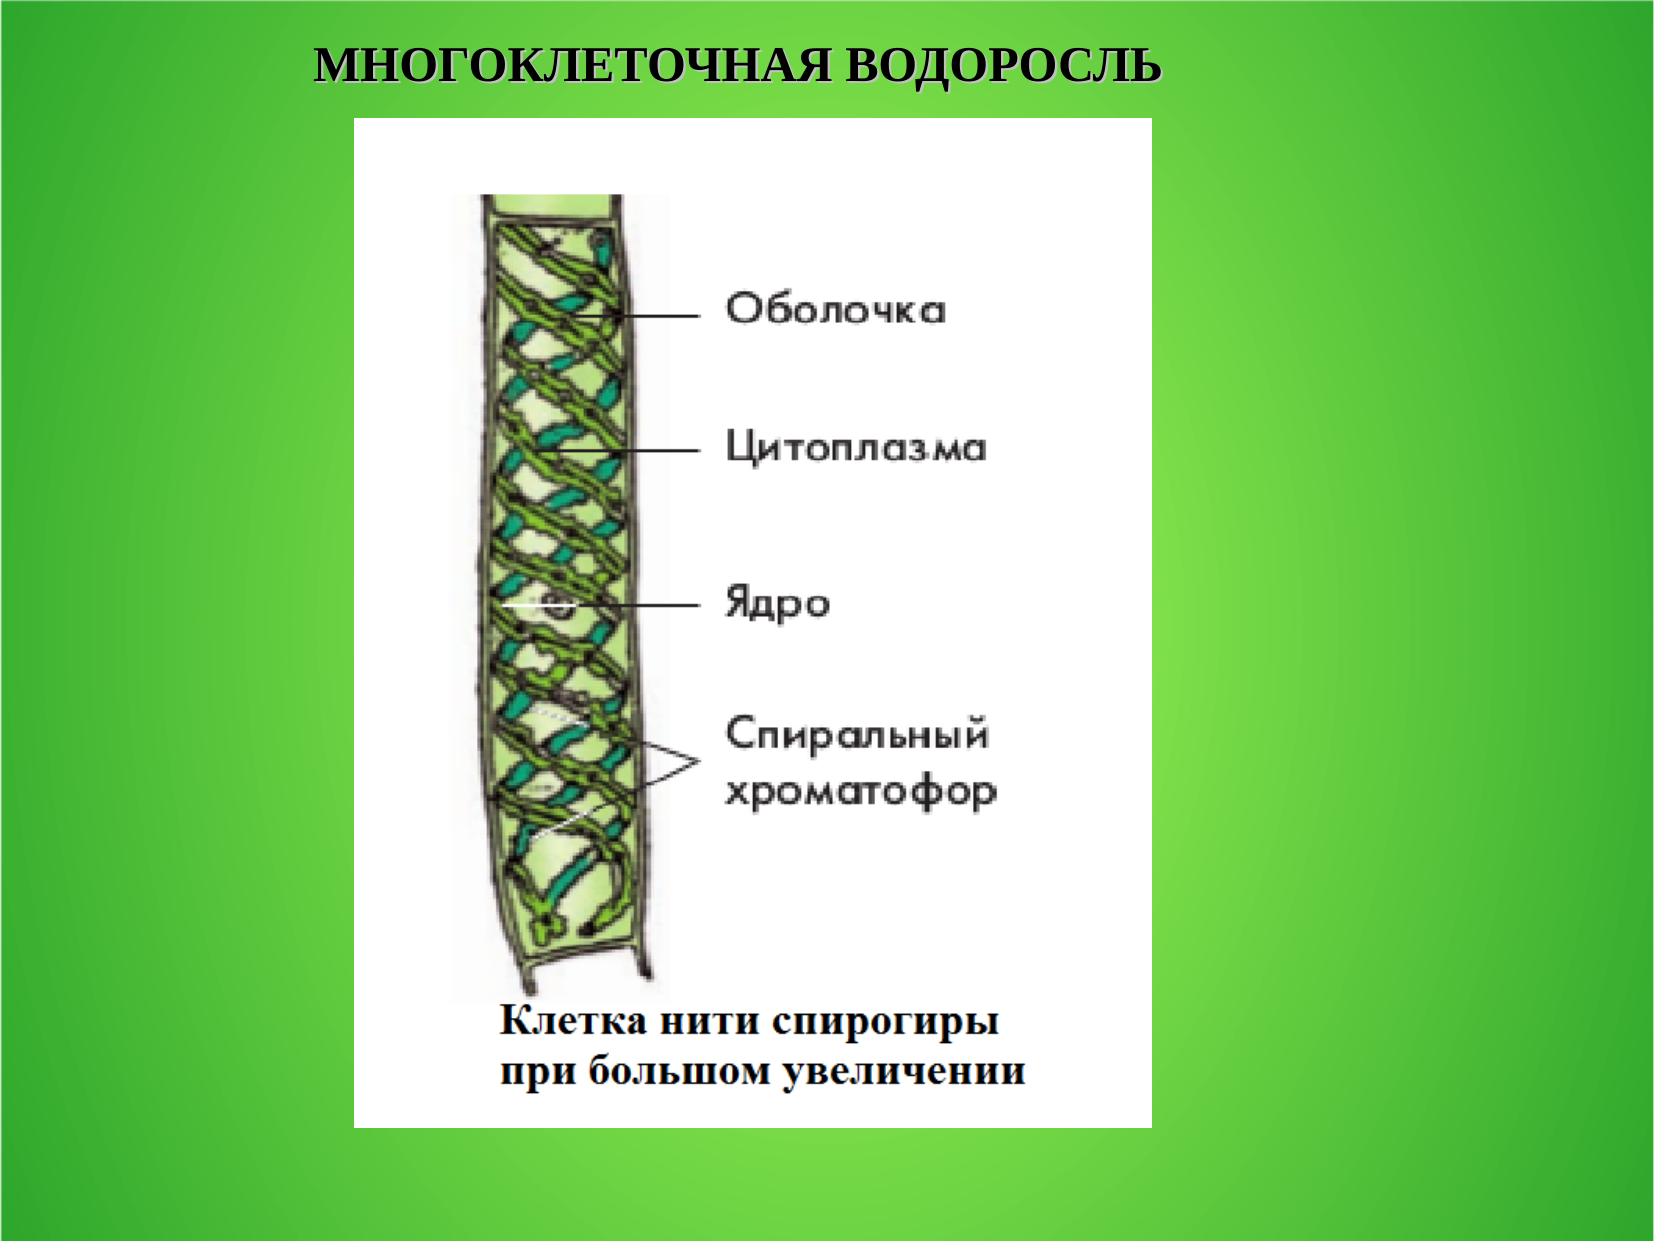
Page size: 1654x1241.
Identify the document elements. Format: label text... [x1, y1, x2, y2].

picture [0, 0, 1654, 1241]
text_box МНОГОКЛЕТОЧНАЯ ВОДОРОСЛЬ [118, 29, 1359, 101]
